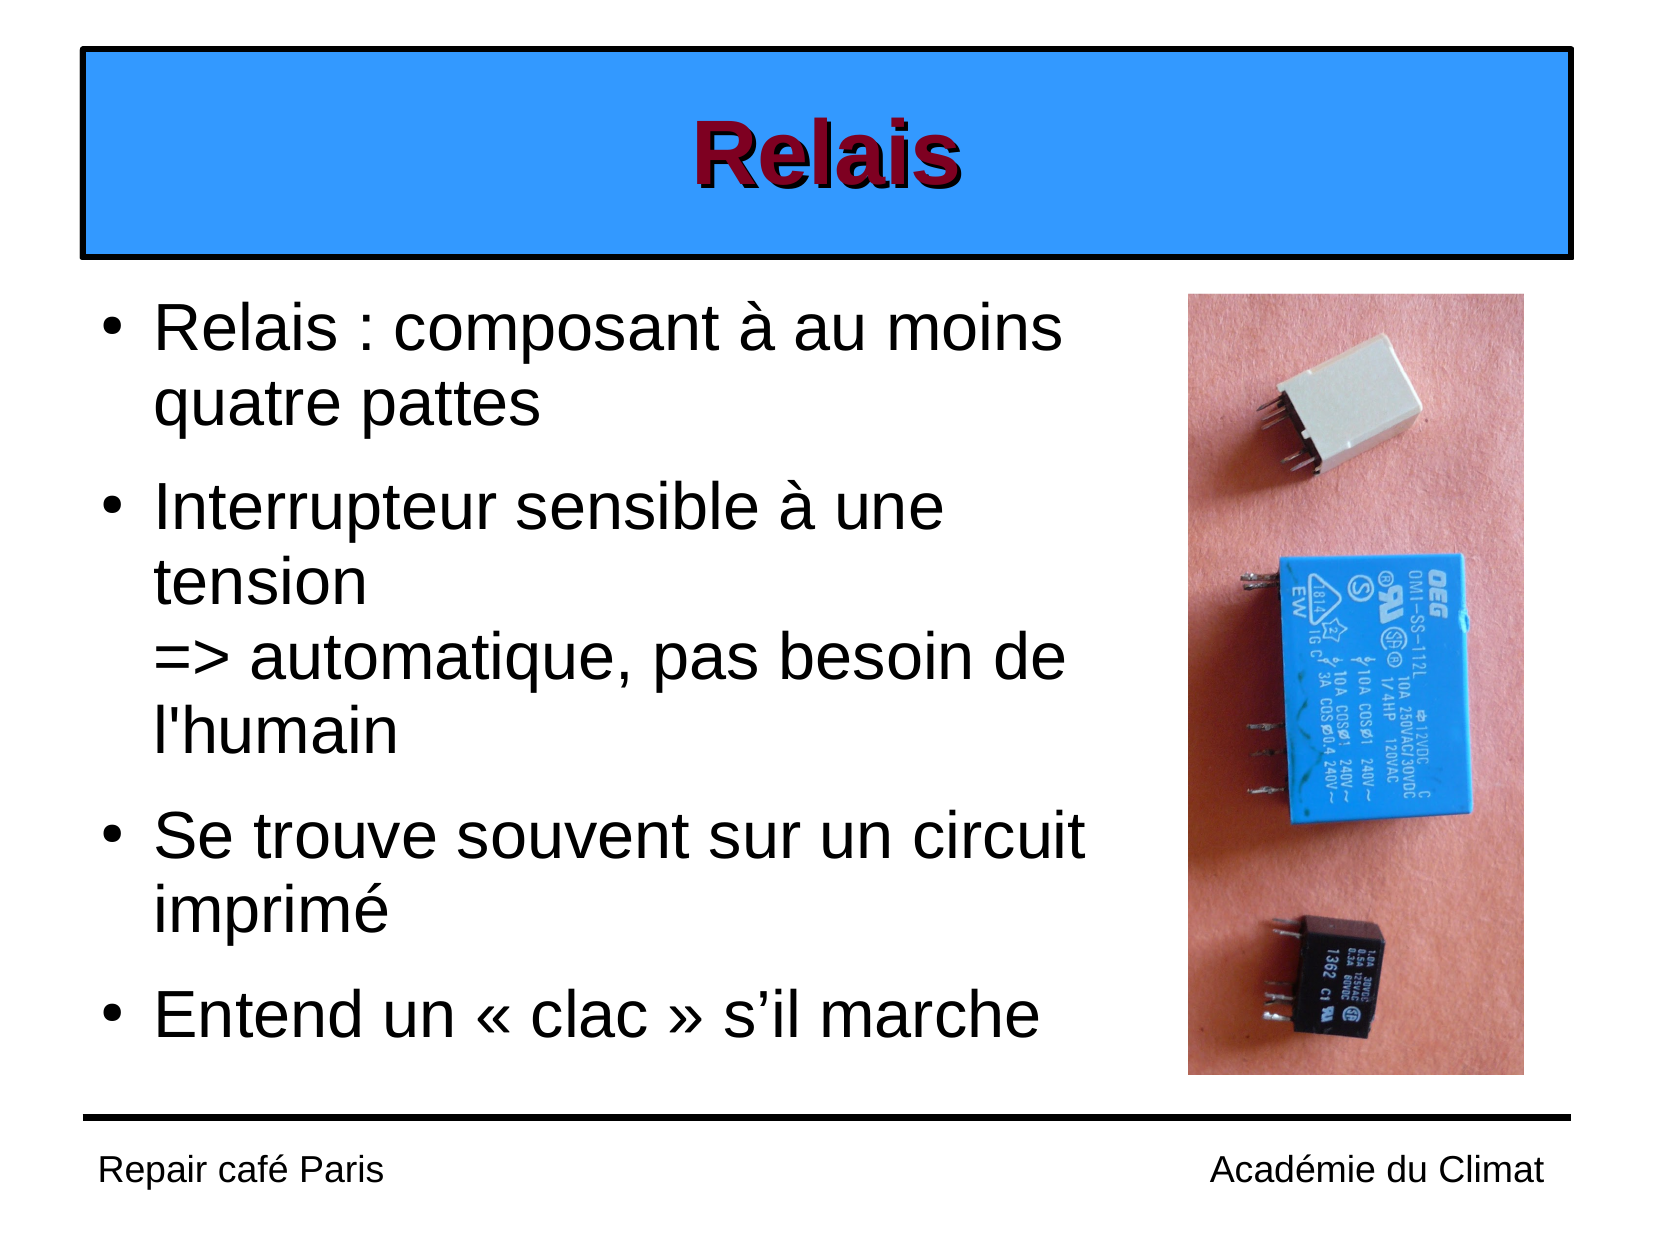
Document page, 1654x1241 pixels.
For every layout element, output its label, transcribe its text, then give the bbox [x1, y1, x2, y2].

title Relais [82, 49, 1571, 257]
picture [1187, 293, 1524, 1075]
text_box Repair café Paris Académie du Climat [82, 1141, 1571, 1198]
list Relais : composant à au moins quatre pattes Interrupteur sensible à une tension => automatique, pas besoin de l'humain Se trouve souvent sur un circuit imprimé Entend un « clac » s’il marche [82, 290, 1134, 1052]
